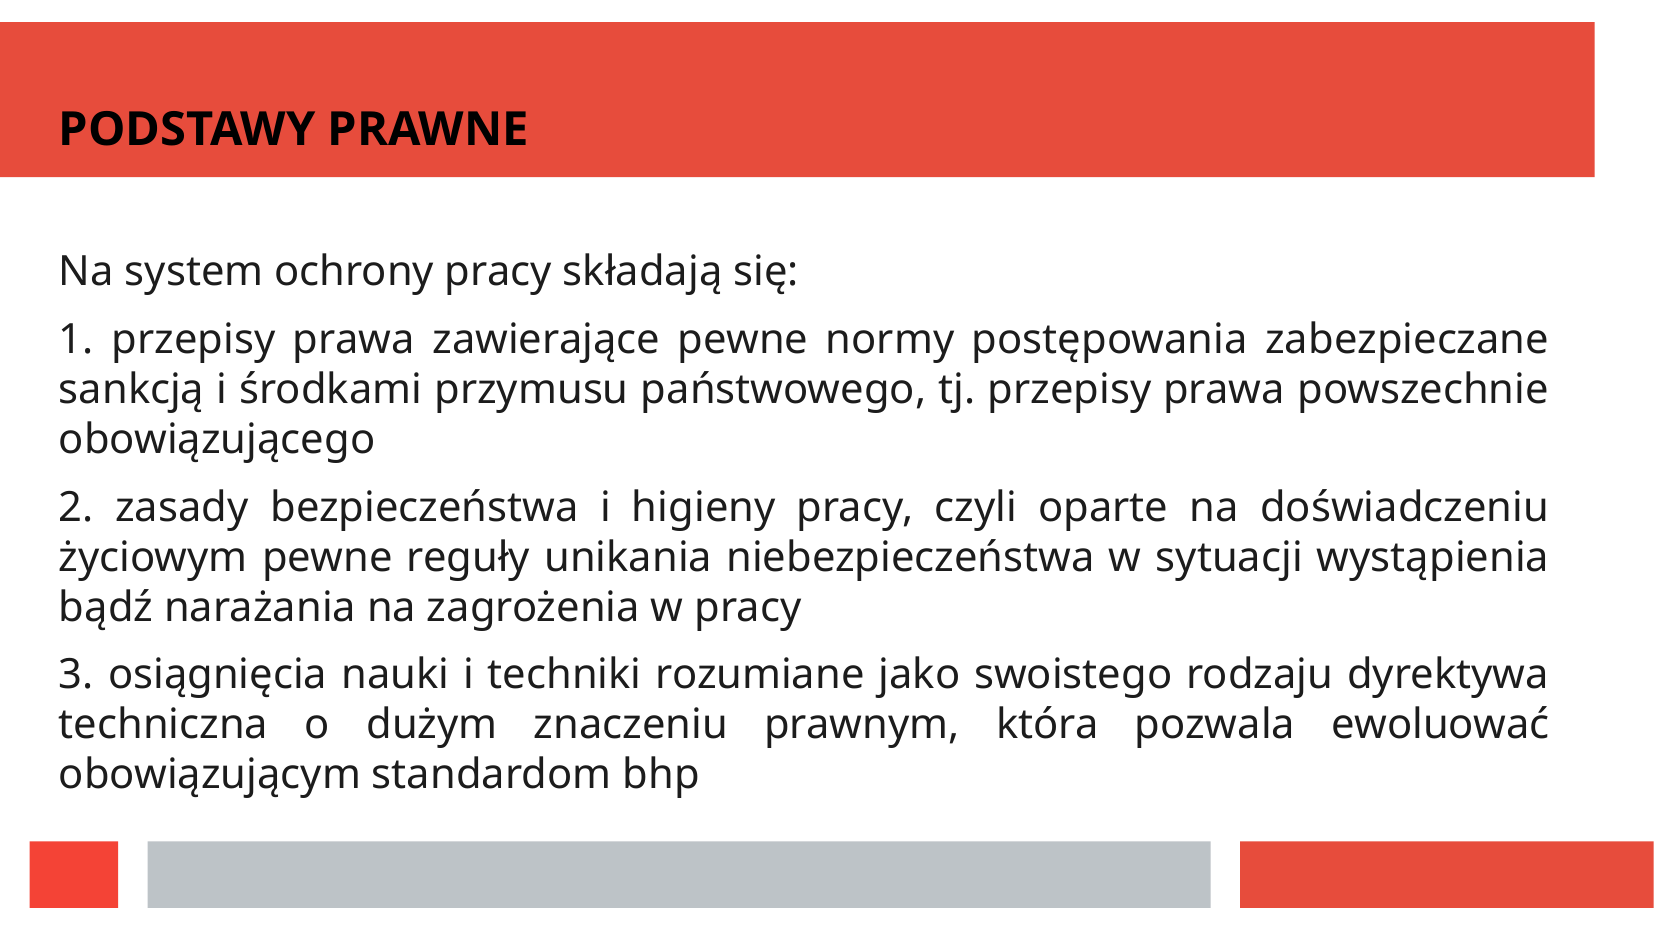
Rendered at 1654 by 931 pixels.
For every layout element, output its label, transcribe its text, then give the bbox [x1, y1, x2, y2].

subtitle Na system ochrony pracy składają się: 1. przepisy prawa zawierające pewne normy postępowania zabezpieczane sankcją i środkami przymusu państwowego, tj. przepisy prawa powszechnie obowiązującego 2. zasady bezpieczeństwa i higieny pracy, czyli oparte na doświadczeniu życiowym pewne reguły unikania niebezpieczeństwa w sytuacji wystąpienia bądź narażania na zagrożenia w pracy 3. osiągnięcia nauki i techniki rozumiane jako swoistego rodzaju dyrektywa techniczna o dużym znaczeniu prawnym, która pozwala ewoluować obowiązującym standardom bhp [59, 243, 1565, 820]
title PODSTAWY PRAWNE [59, 44, 1595, 156]
